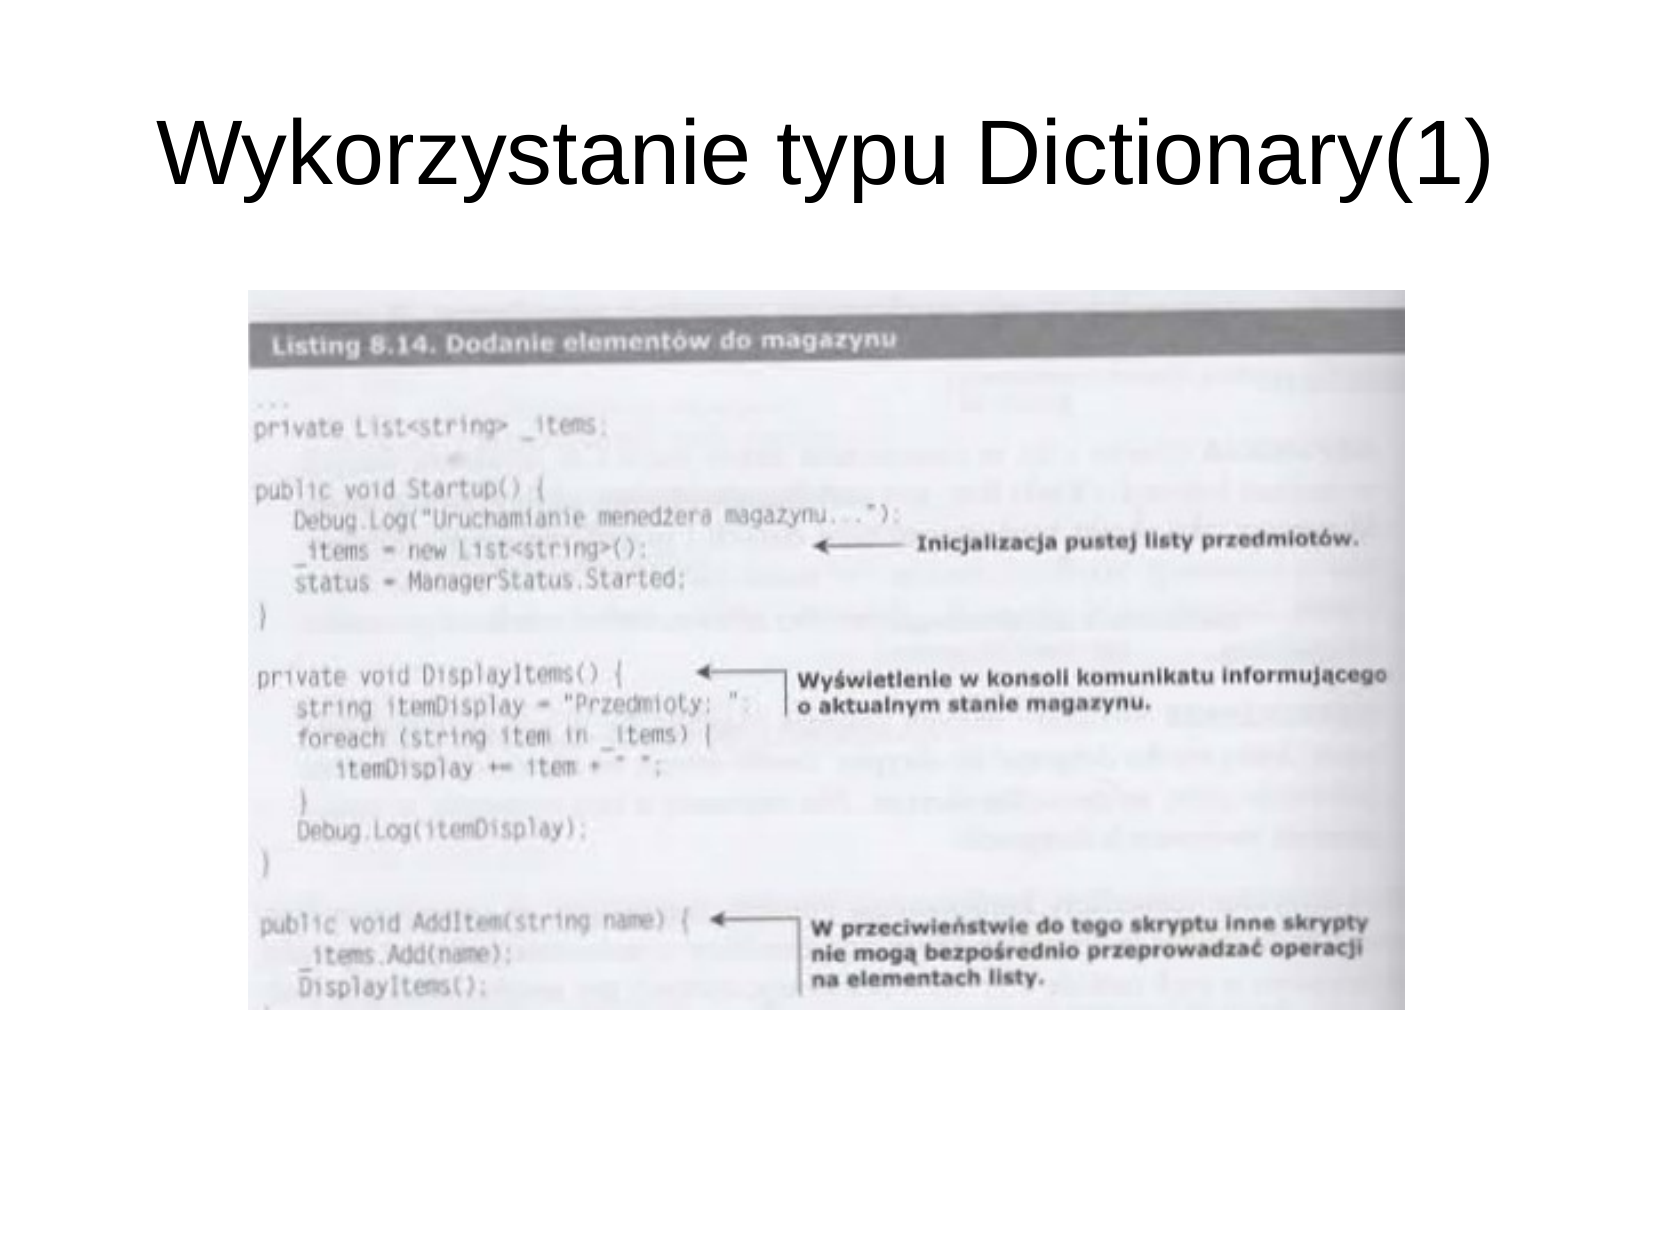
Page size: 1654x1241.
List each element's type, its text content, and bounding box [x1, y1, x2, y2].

picture [248, 290, 1405, 1010]
title Wykorzystanie typu Dictionary(1) [82, 49, 1571, 257]
